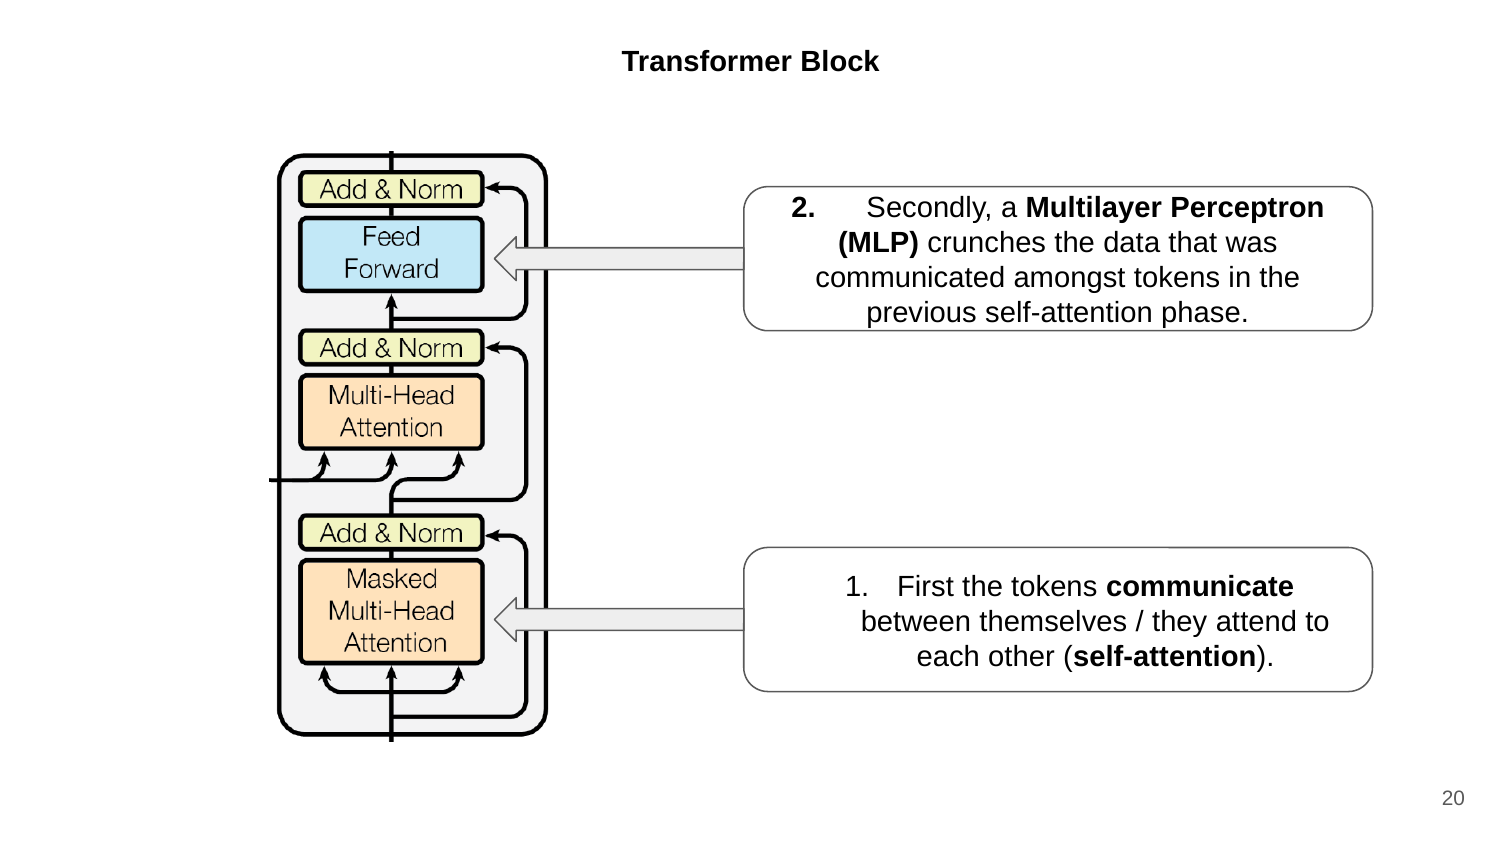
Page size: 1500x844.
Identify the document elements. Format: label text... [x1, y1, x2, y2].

text_box Transformer Block [606, 27, 946, 97]
text_box [494, 597, 743, 642]
text_box 2. Secondly, a Multilayer Perceptron (MLP) crunches the data that was communicated amongst tokens in the previous self-attention phase. [743, 186, 1373, 331]
text_box [494, 236, 743, 281]
text_box First the tokens communicate between themselves / they attend to each other (self-attention). [743, 547, 1373, 692]
slide_number <number> [1389, 764, 1480, 830]
picture [269, 151, 550, 742]
